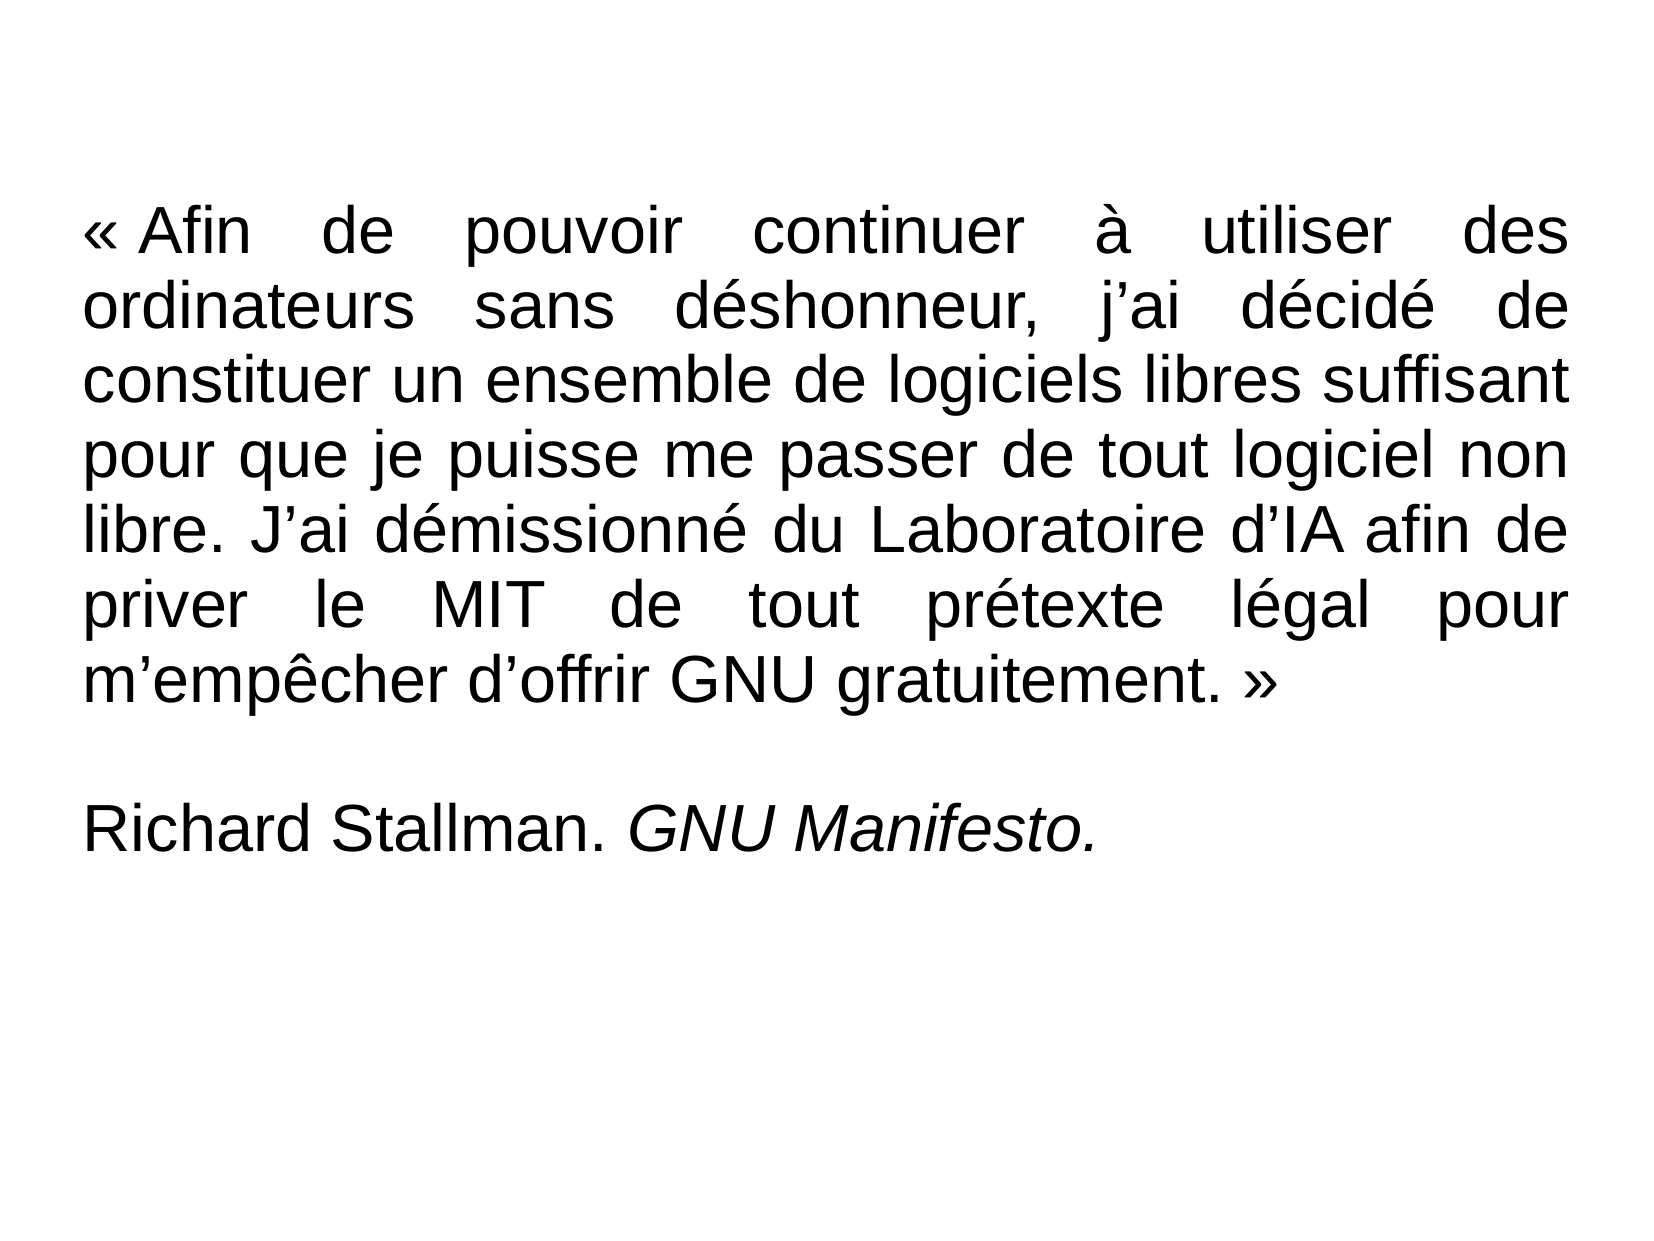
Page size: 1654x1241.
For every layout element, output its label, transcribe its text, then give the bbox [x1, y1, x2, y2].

subtitle « Afin de pouvoir continuer à utiliser des ordinateurs sans déshonneur, j’ai décidé de constituer un ensemble de logiciels libres suffisant pour que je puisse me passer de tout logiciel non libre. J’ai démissionné du Laboratoire d’IA afin de priver le MIT de tout prétexte légal pour m’empêcher d’offrir GNU gratuitement. » Richard Stallman. GNU Manifesto. [82, 49, 1571, 1010]
